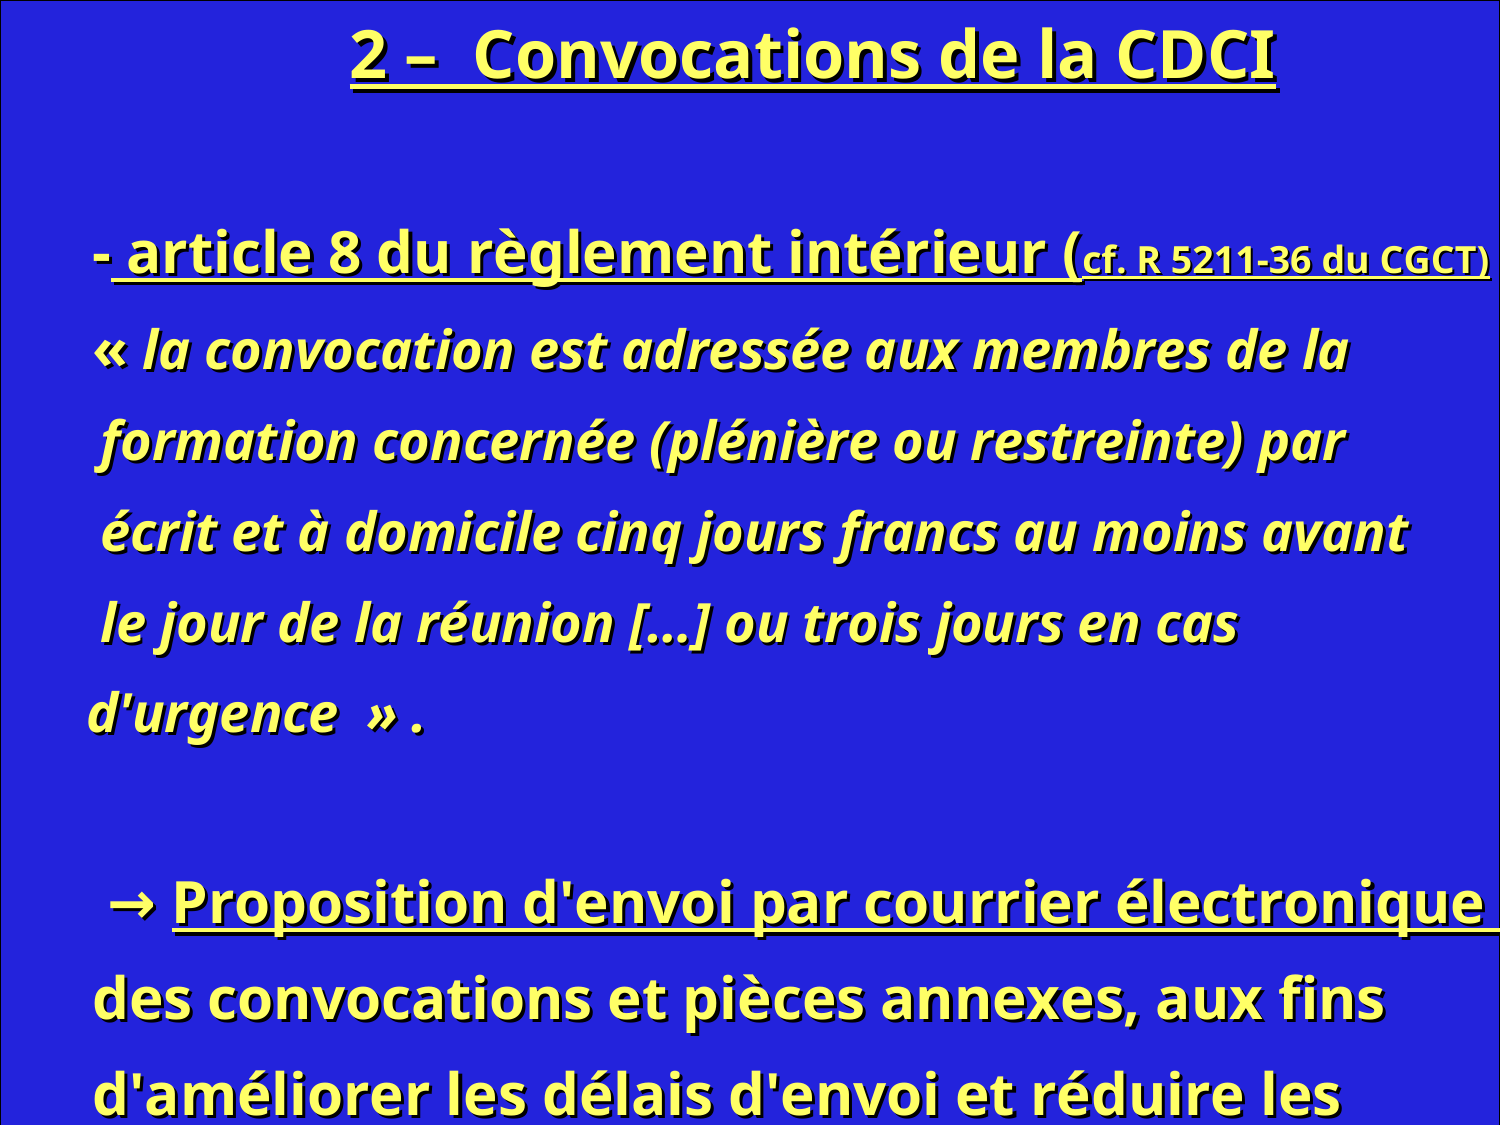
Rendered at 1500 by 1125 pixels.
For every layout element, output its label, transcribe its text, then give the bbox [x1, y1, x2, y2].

text_box 2 – Convocations de la CDCI - article 8 du règlement intérieur (cf. R 5211-36 du CGCT) « la convocation est adressée aux membres de la formation concernée (plénière ou restreinte) par écrit et à domicile cinq jours francs au moins avant le jour de la réunion […] ou trois jours en cas d'urgence » . → Proposition d'envoi par courrier électronique des convocations et pièces annexes, aux fins d'améliorer les délais d'envoi et réduire les coûts postaux. [0, 0, 1500, 1125]
